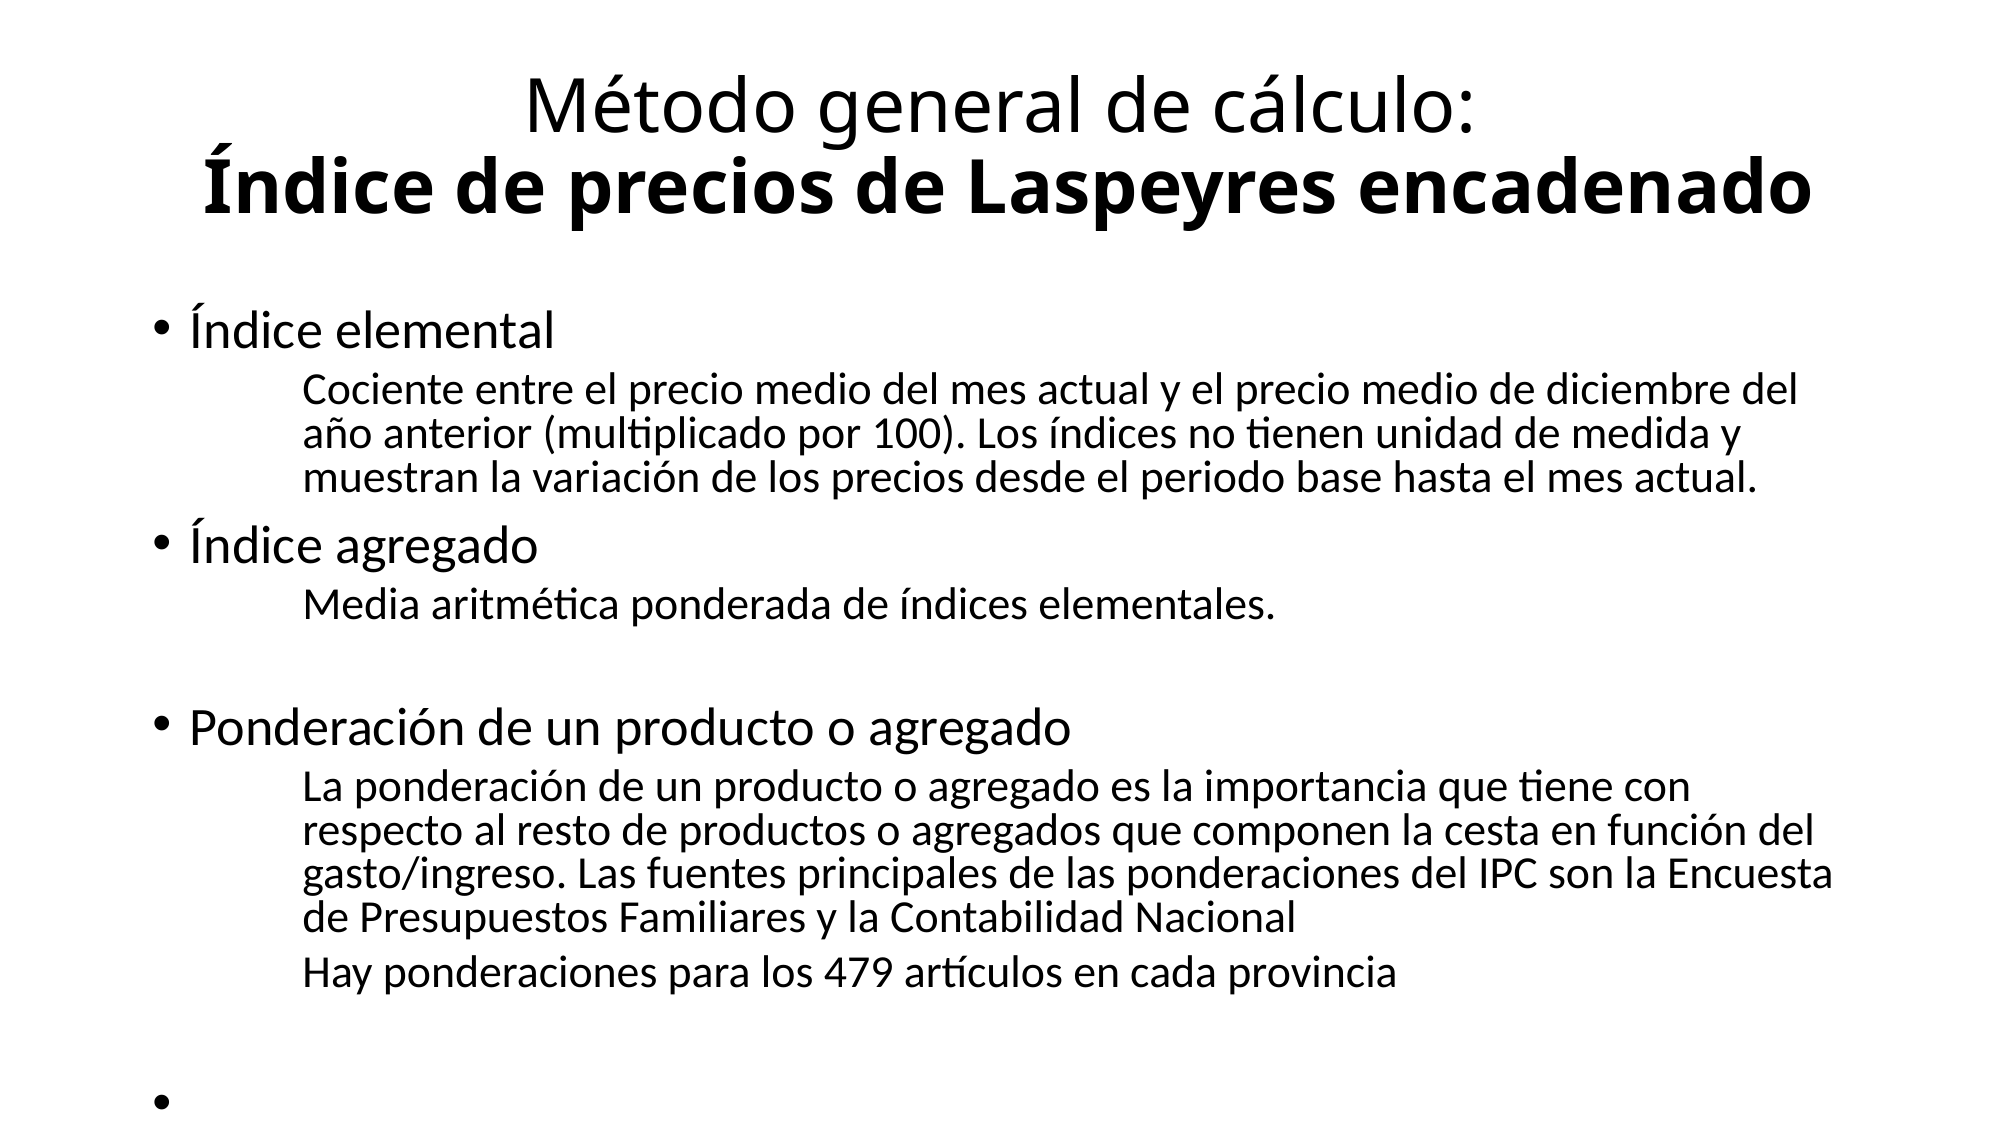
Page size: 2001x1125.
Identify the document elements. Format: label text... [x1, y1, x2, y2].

list Índice elemental Cociente entre el precio medio del mes actual y el precio medio de diciembre del año anterior (multiplicado por 100). Los índices no tienen unidad de medida y muestran la variación de los precios desde el periodo base hasta el mes actual. Índice agregado Media aritmética ponderada de índices elementales. Ponderación de un producto o agregado La ponderación de un producto o agregado es la importancia que tiene con respecto al resto de productos o agregados que componen la cesta en función del gasto/ingreso. Las fuentes principales de las ponderaciones del IPC son la Encuesta de Presupuestos Familiares y la Contabilidad Nacional Hay ponderaciones para los 479 artículos en cada provincia [137, 299, 1863, 1014]
title Método general de cálculo: Índice de precios de Laspeyres encadenado [137, 59, 1863, 278]
